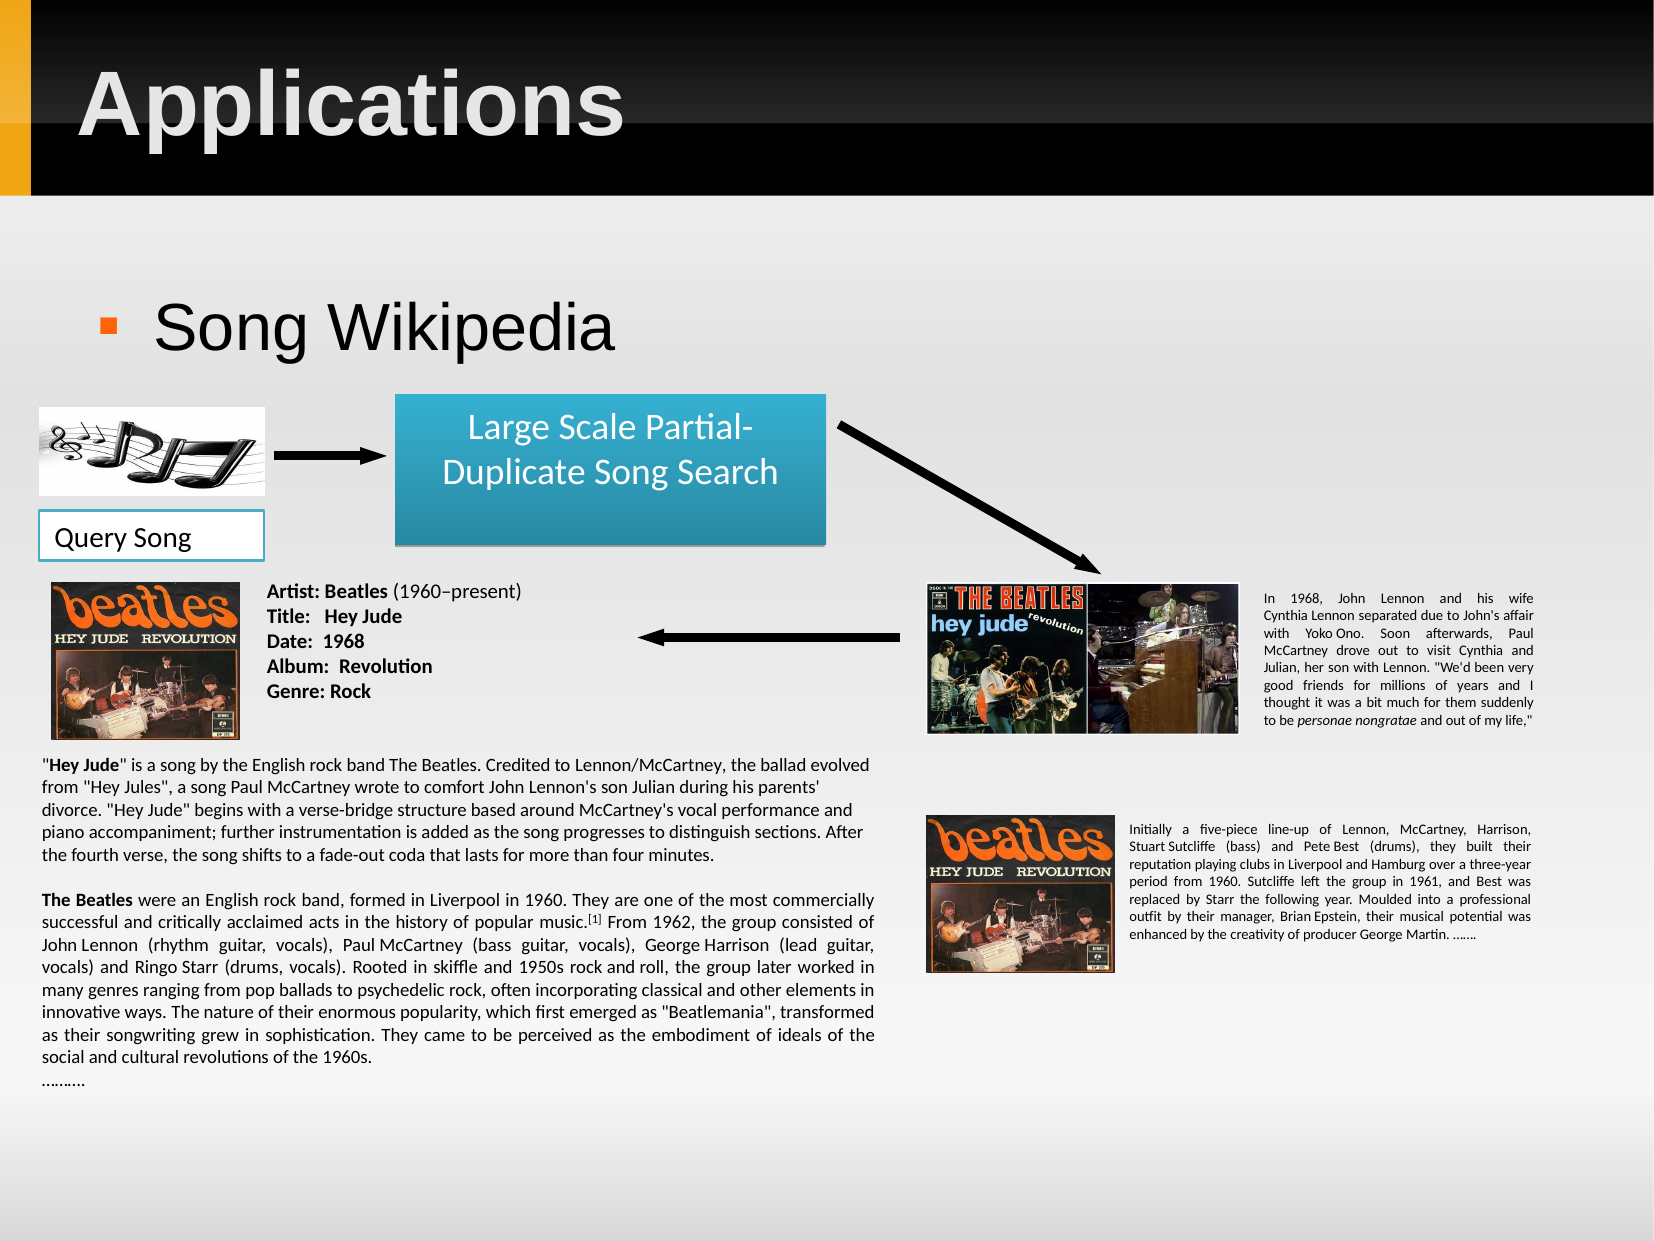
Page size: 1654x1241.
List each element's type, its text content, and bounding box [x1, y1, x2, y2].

text_box Large Scale Partial-Duplicate Song Search [395, 394, 827, 545]
text_box Artist: Beatles (1960–present) Title: Hey Jude Date: 1968 Album: Revolution Genre: Rock [252, 570, 786, 760]
picture [0, 0, 1654, 1241]
text_box In 1968, John Lennon and his wife Cynthia Lennon separated due to John's affair with Yoko Ono. Soon afterwards, Paul McCartney drove out to visit Cynthia and Julian, her son with Lennon. "We'd been very good friends for millions of years and I thought it was a bit much for them suddenly to be personae nongratae and out of my life," [1249, 581, 1549, 736]
list Song Wikipedia [82, 290, 1571, 1109]
text_box Query Song [39, 510, 265, 561]
text_box "Hey Jude" is a song by the English rock band The Beatles. Credited to Lennon/McCartney, the ballad evolved from "Hey Jules", a song Paul McCartney wrote to comfort John Lennon's son Julian during his parents' divorce. "Hey Jude" begins with a verse-bridge structure based around McCartney's vocal performance and piano accompaniment; further instrumentation is added as the song progresses to distinguish sections. After the fourth verse, the song shifts to a fade-out coda that lasts for more than four minutes. The Beatles were an English rock band, formed in Liverpool in 1960. They are one of the most commercially successful and critically acclaimed acts in the history of popular music.[1] From 1962, the group consisted of John Lennon (rhythm guitar, vocals), Paul McCartney (bass guitar, vocals), George Harrison (lead guitar, vocals) and Ringo Starr (drums, vocals). Rooted in skiffle and 1950s rock and roll, the group later worked in many genres ranging from pop ballads to psychedelic rock, often incorporating classical and other elements in innovative ways. The nature of their enormous popularity, which first emerged as "Beatlemania", transformed as their songwriting grew in sophistication. They came to be perceived as the embodiment of ideals of the social and cultural revolutions of the 1960s. ………. [26, 745, 890, 1211]
text_box Initially a five-piece line-up of Lennon, McCartney, Harrison, Stuart Sutcliffe (bass) and Pete Best (drums), they built their reputation playing clubs in Liverpool and Hamburg over a three-year period from 1960. Sutcliffe left the group in 1961, and Best was replaced by Starr the following year. Moulded into a professional outfit by their manager, Brian Epstein, their musical potential was enhanced by the creativity of producer George Martin. ……. [1114, 812, 1552, 950]
title Applications [76, 0, 1565, 208]
